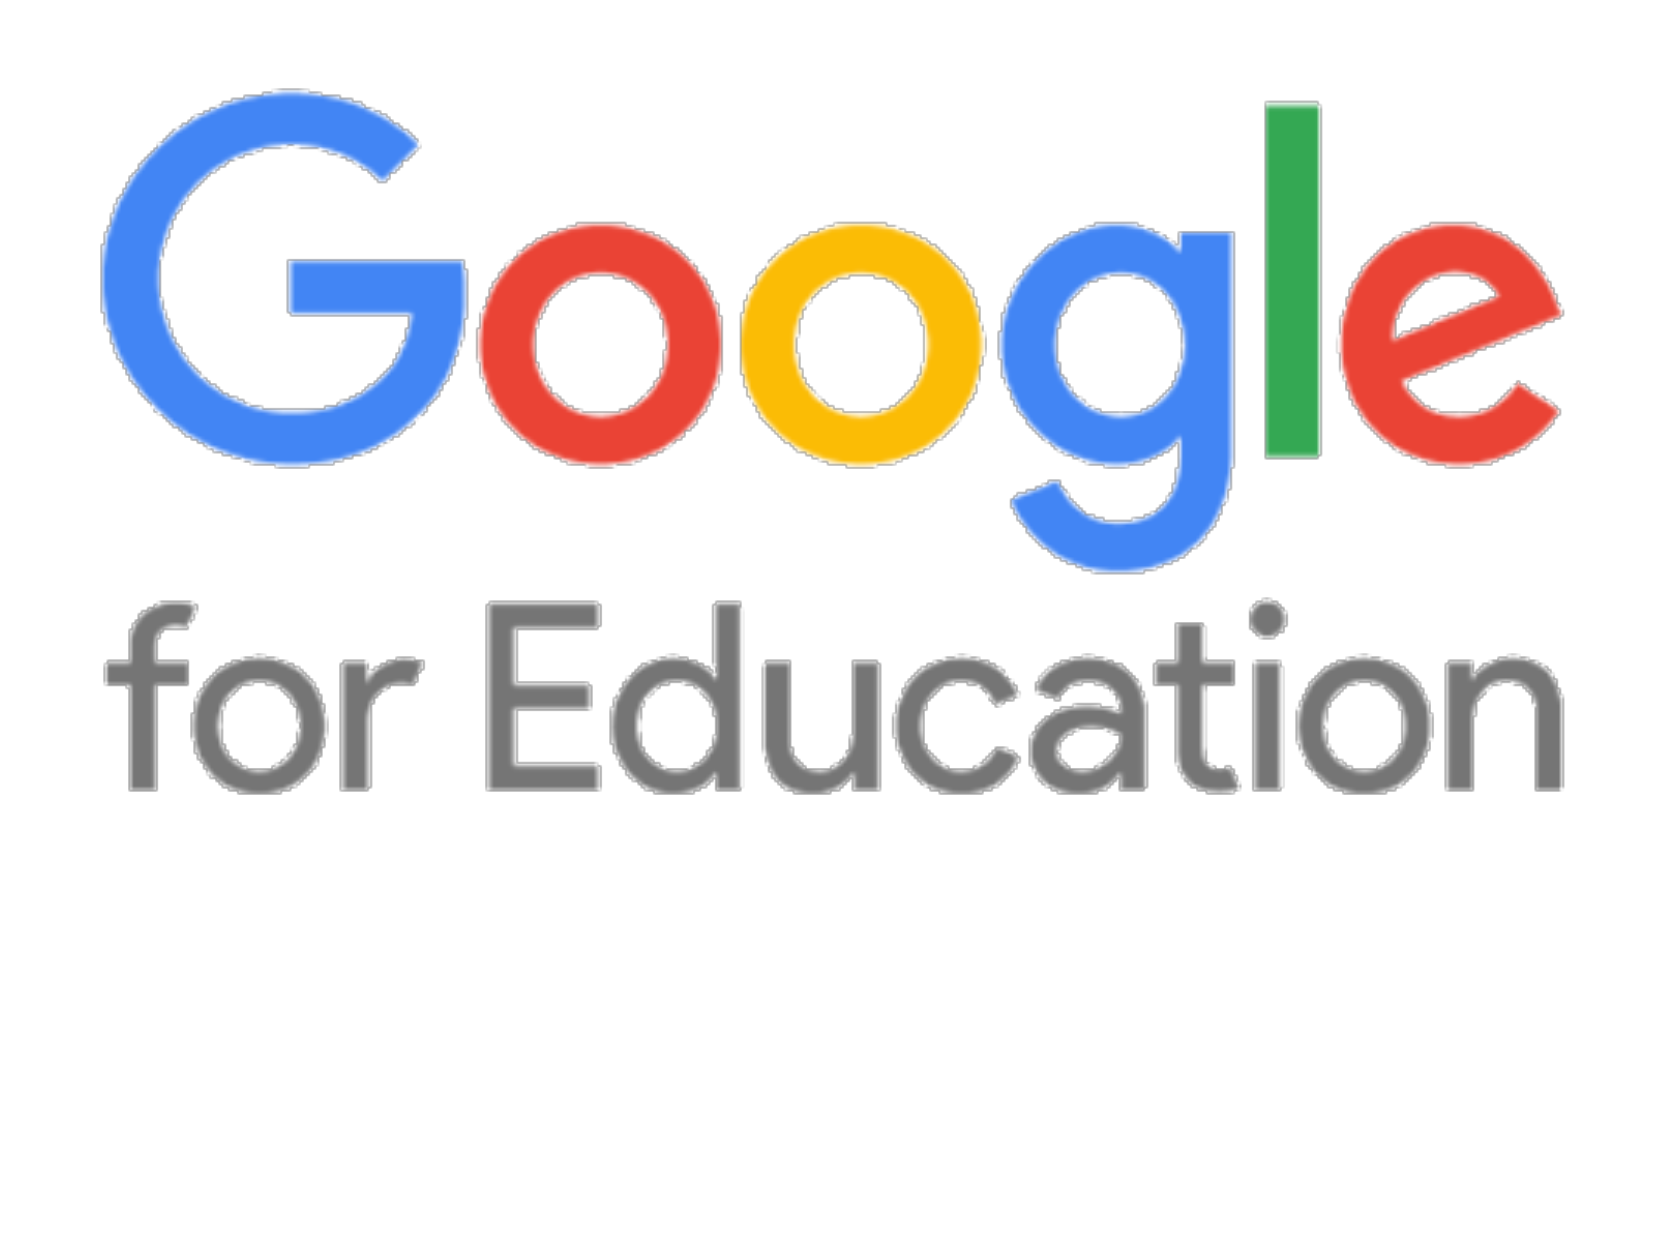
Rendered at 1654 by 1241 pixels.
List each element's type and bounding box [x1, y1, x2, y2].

picture [0, 0, 1654, 858]
